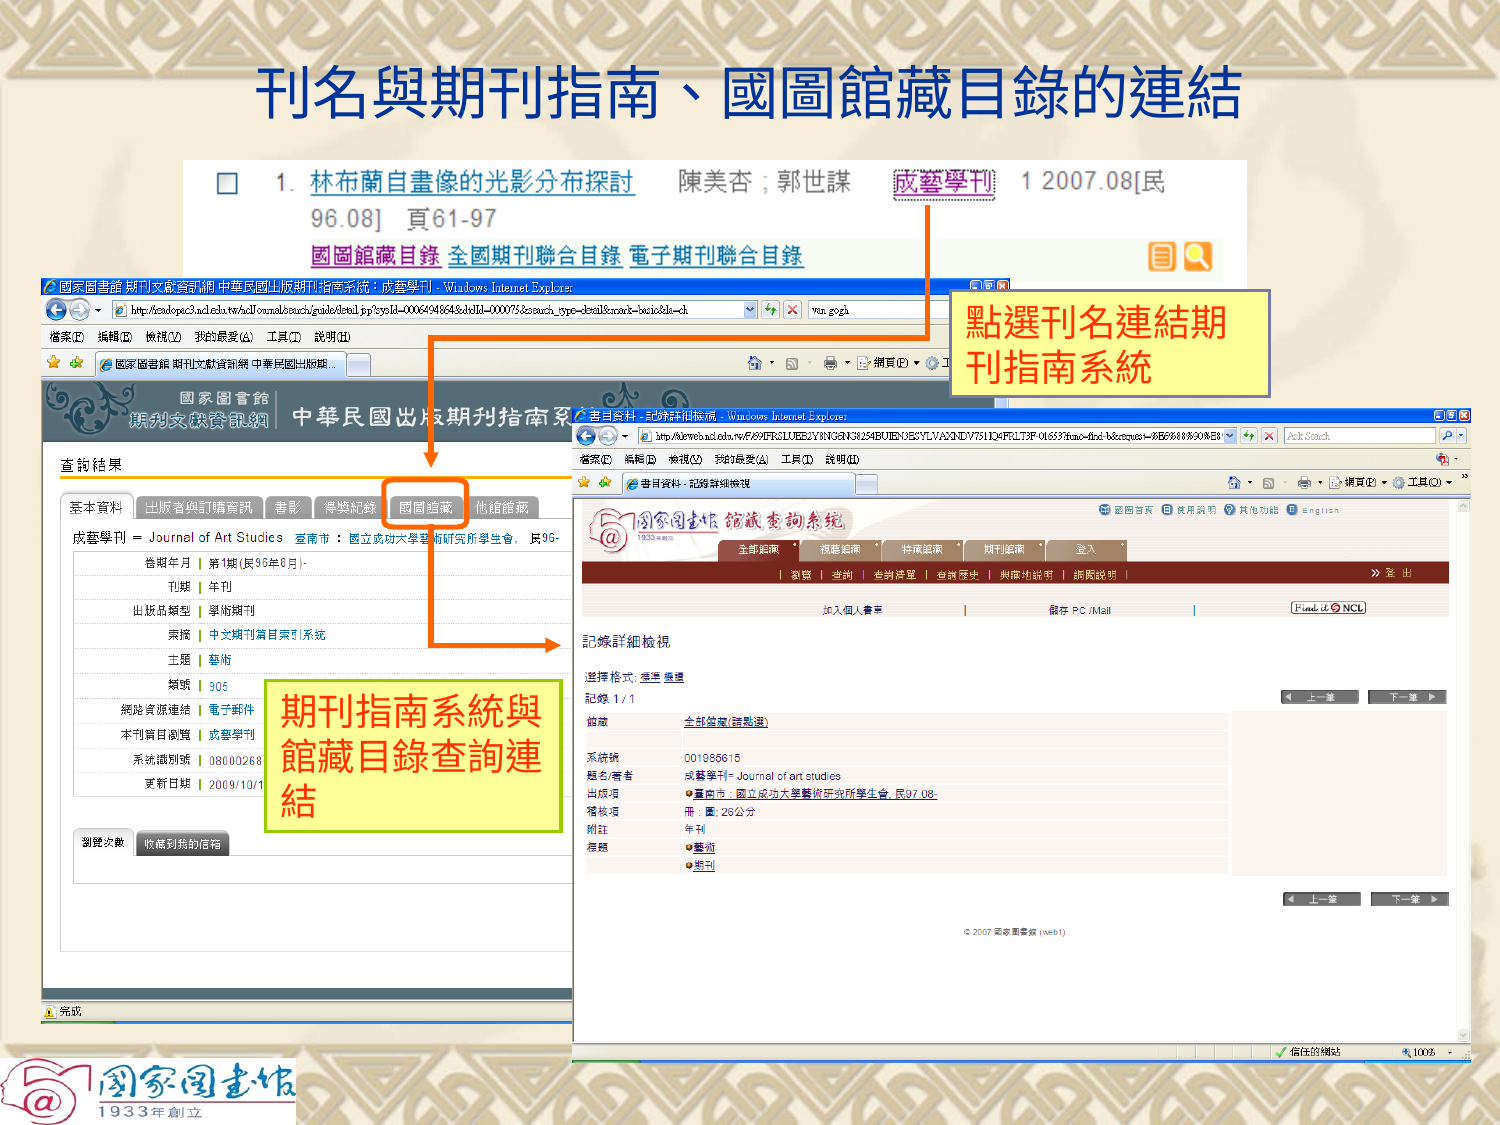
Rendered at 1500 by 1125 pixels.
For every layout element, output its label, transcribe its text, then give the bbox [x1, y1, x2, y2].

title 刊名與期刊指南、國圖館藏目錄的連結 [41, 45, 1459, 138]
text_box 點選刊名連結期刊指南系統 [950, 290, 1270, 397]
picture [0, 0, 1500, 1125]
text_box 期刊指南系統與館藏目錄查詢連結 [265, 680, 561, 832]
